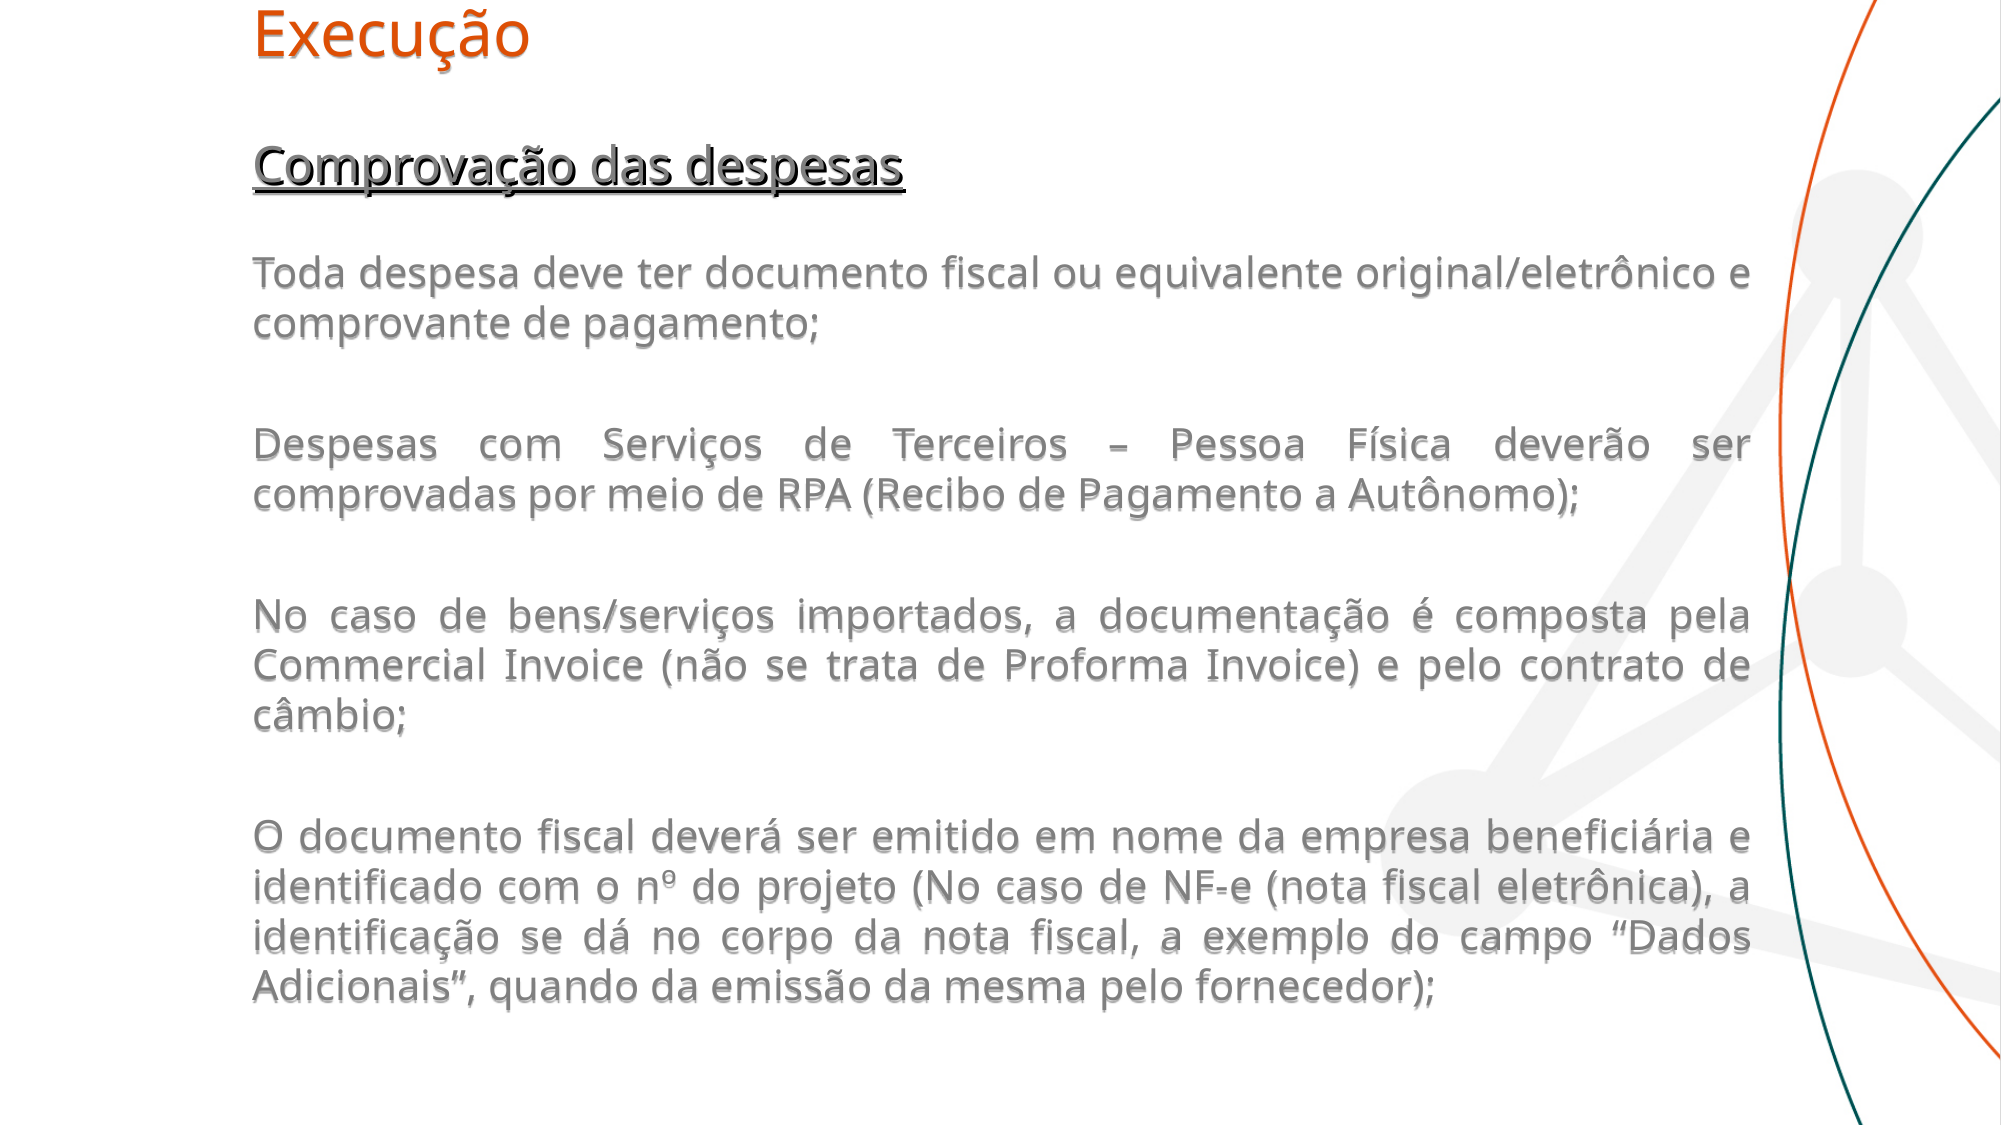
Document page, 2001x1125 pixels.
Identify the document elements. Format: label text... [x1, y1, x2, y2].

text_box Execução [237, 0, 1250, 155]
text_box Toda despesa deve ter documento fiscal ou equivalente original/eletrônico e comprovante de pagamento; Despesas com Serviços de Terceiros – Pessoa Física deverão ser comprovadas por meio de RPA (Recibo de Pagamento a Autônomo); No caso de bens/serviços importados, a documentação é composta pela Commercial Invoice (não se trata de Proforma Invoice) e pelo contrato de câmbio; O documento fiscal deverá ser emitido em nome da empresa beneficiária e identificado com o nº do projeto (No caso de NF-e (nota fiscal eletrônica), a identificação se dá no corpo da nota fiscal, a exemplo do campo “Dados Adicionais”, quando da emissão da mesma pelo fornecedor); [237, 237, 1768, 1047]
text_box Comprovação das despesas [237, 125, 1154, 202]
